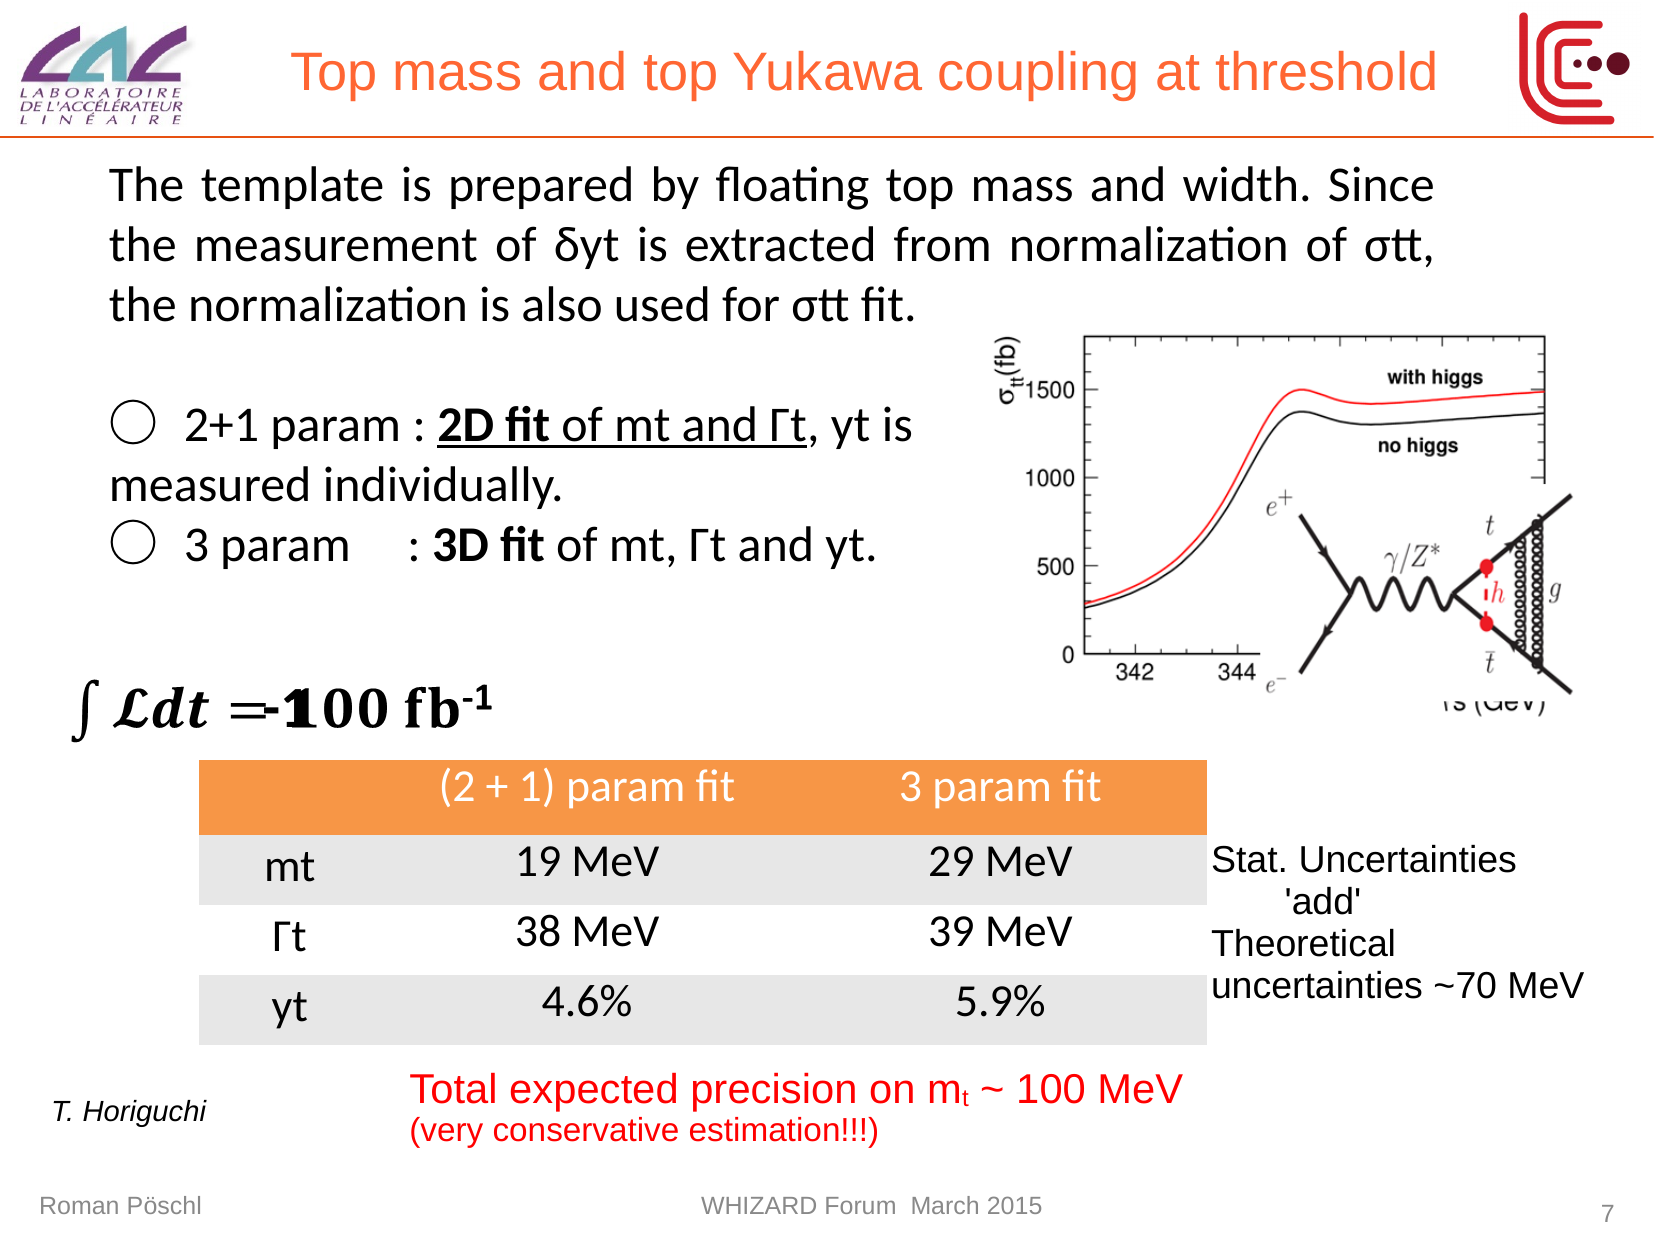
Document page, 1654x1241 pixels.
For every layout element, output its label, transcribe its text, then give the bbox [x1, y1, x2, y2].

text_box [54, 661, 517, 759]
table_cell 19 MeV [380, 835, 794, 905]
table_cell mt [199, 835, 380, 905]
picture [1508, 2, 1641, 135]
text_box Total expected precision on mt ~ 100 MeV (very conservative estimation!!!) [394, 1057, 1311, 1174]
table_cell 29 MeV [794, 835, 1196, 905]
picture [980, 303, 1594, 732]
title Top mass and top Yukawa coupling at threshold [128, 29, 1617, 113]
table_cell 5.9% [794, 975, 1207, 1045]
text_box T. Horiguchi [36, 1087, 242, 1137]
table_header (2 + 1) param fit [380, 760, 794, 835]
table_header 3 param fit [794, 760, 1207, 835]
table_cell 38 MeV [380, 905, 794, 975]
table_cell 4.6% [380, 975, 794, 1045]
table_cell 39 MeV [794, 905, 1196, 975]
picture [17, 22, 199, 127]
table_cell Γt [199, 905, 380, 975]
table_header [199, 760, 380, 835]
text_box The template is prepared by floating top mass and width. Since the measurement of δyt is extracted from normalization of σtt, the normalization is also used for σtt fit. 〇 2+1 param : 2D fit of mt and Γt, yt is measured individually. 〇 3 param : 3D fit of mt, Γt and yt. [94, 143, 1450, 579]
table_cell yt [199, 975, 380, 1045]
text_box Stat. Uncertainties 'add' Theoretical uncertainties ~70 MeV [1196, 830, 1654, 1021]
